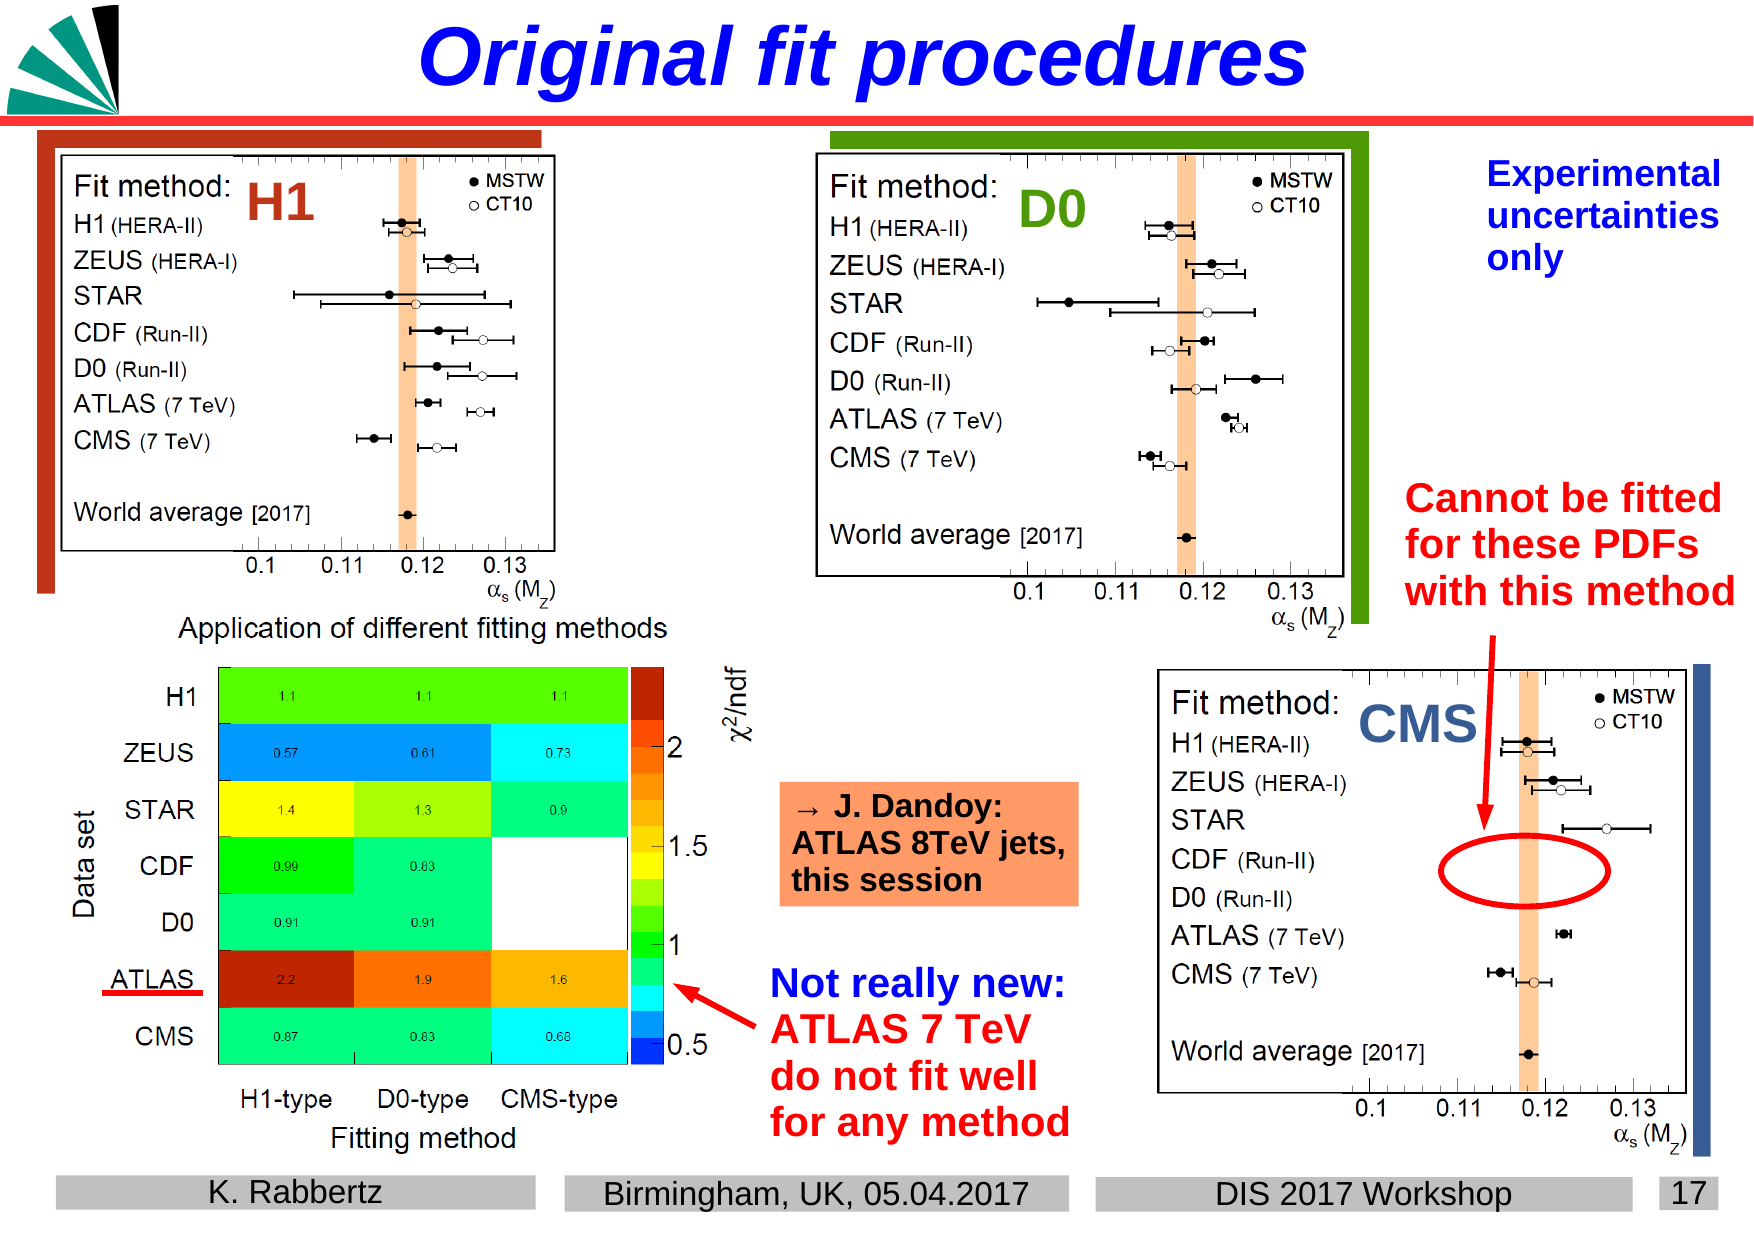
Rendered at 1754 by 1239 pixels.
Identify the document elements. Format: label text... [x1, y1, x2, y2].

text_box → J. Dandoy: ATLAS 8TeV jets, this session [779, 781, 1072, 907]
picture [812, 149, 1351, 642]
picture [7, 5, 119, 116]
text_box D0 [1006, 172, 1105, 249]
text_box Experimental uncertainties only [1474, 146, 1734, 285]
picture [1153, 664, 1693, 1157]
text_box Cannot be fitted for these PDFs with this method [1393, 468, 1750, 624]
text_box Not really new: ATLAS 7 TeV do not fit well for any method [758, 953, 1083, 1158]
text_box CMS [1346, 687, 1487, 761]
picture [55, 148, 762, 1163]
text_box H1 [235, 165, 329, 238]
title Original fit procedures [123, 0, 1606, 114]
